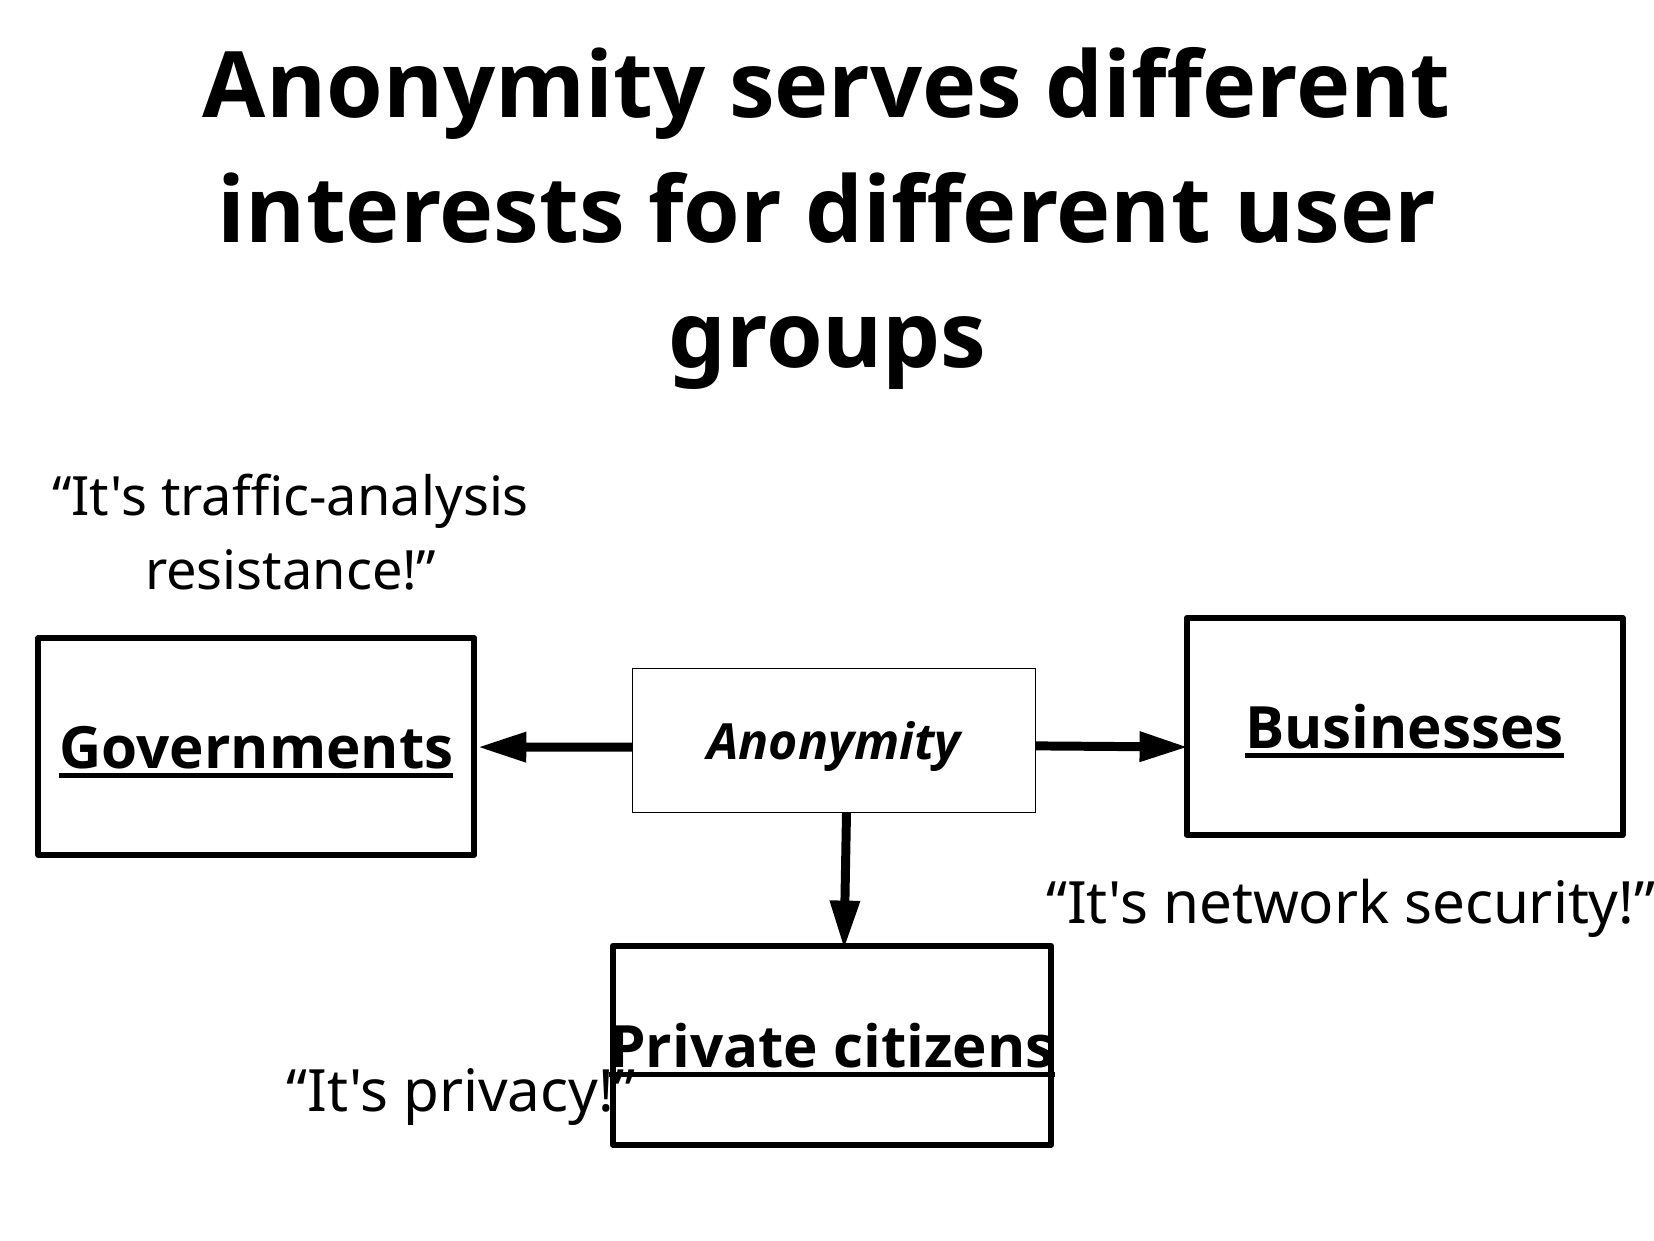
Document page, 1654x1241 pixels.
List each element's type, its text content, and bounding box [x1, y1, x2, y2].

text_box “It's privacy!” [271, 1041, 635, 1127]
text_box Governments [38, 637, 475, 855]
title Anonymity serves different interests for different user groups [121, 50, 1534, 364]
text_box Anonymity [632, 668, 1036, 813]
text_box Private citizens [612, 1077, 1052, 1145]
text_box “It's traffic-analysis resistance!” [37, 450, 559, 606]
text_box “It's network security!” [1031, 853, 1654, 939]
text_box Businesses [1186, 618, 1623, 835]
text_box Private citizens [612, 945, 1052, 1072]
